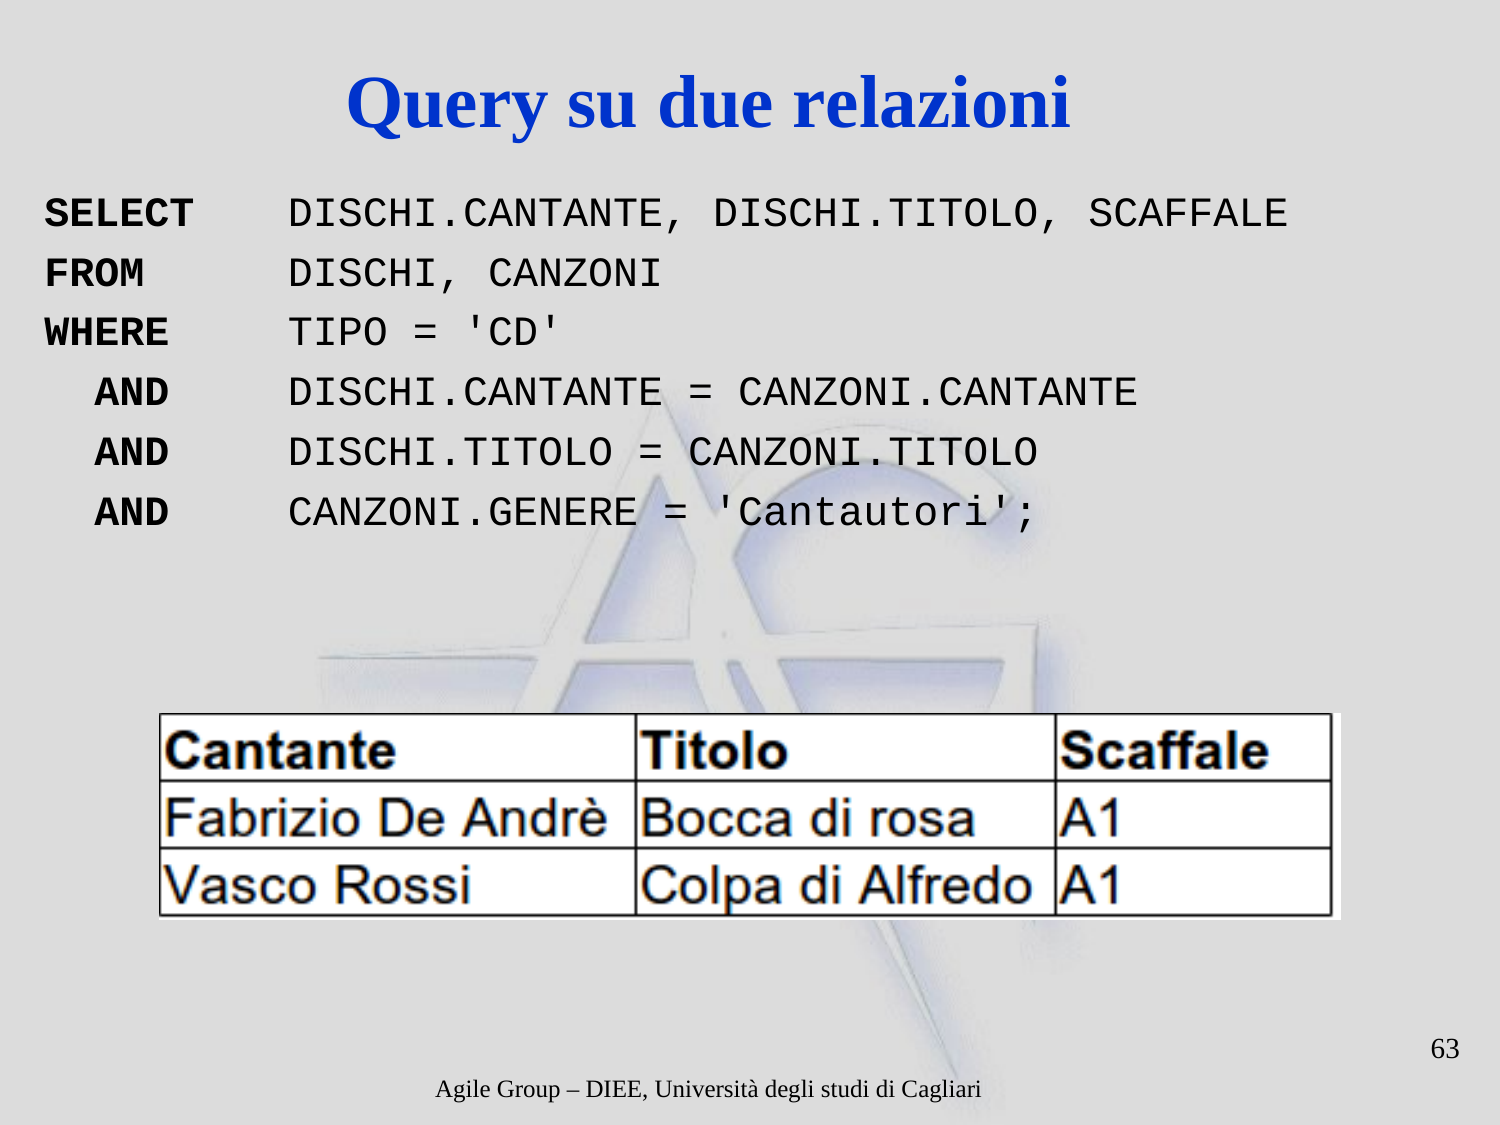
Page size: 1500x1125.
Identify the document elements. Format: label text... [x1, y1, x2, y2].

title Query su due relazioni [29, 8, 1388, 184]
list SELECT DISCHI.CANTANTE, DISCHI.TITOLO, SCAFFALE FROM DISCHI, CANZONI WHERE TIPO = 'CD' AND DISCHI.CANTANTE = CANZONI.CANTANTE AND DISCHI.TITOLO = CANZONI.TITOLO AND CANZONI.GENERE = 'Cantautori'; [29, 184, 1500, 546]
picture [0, 0, 1500, 1125]
